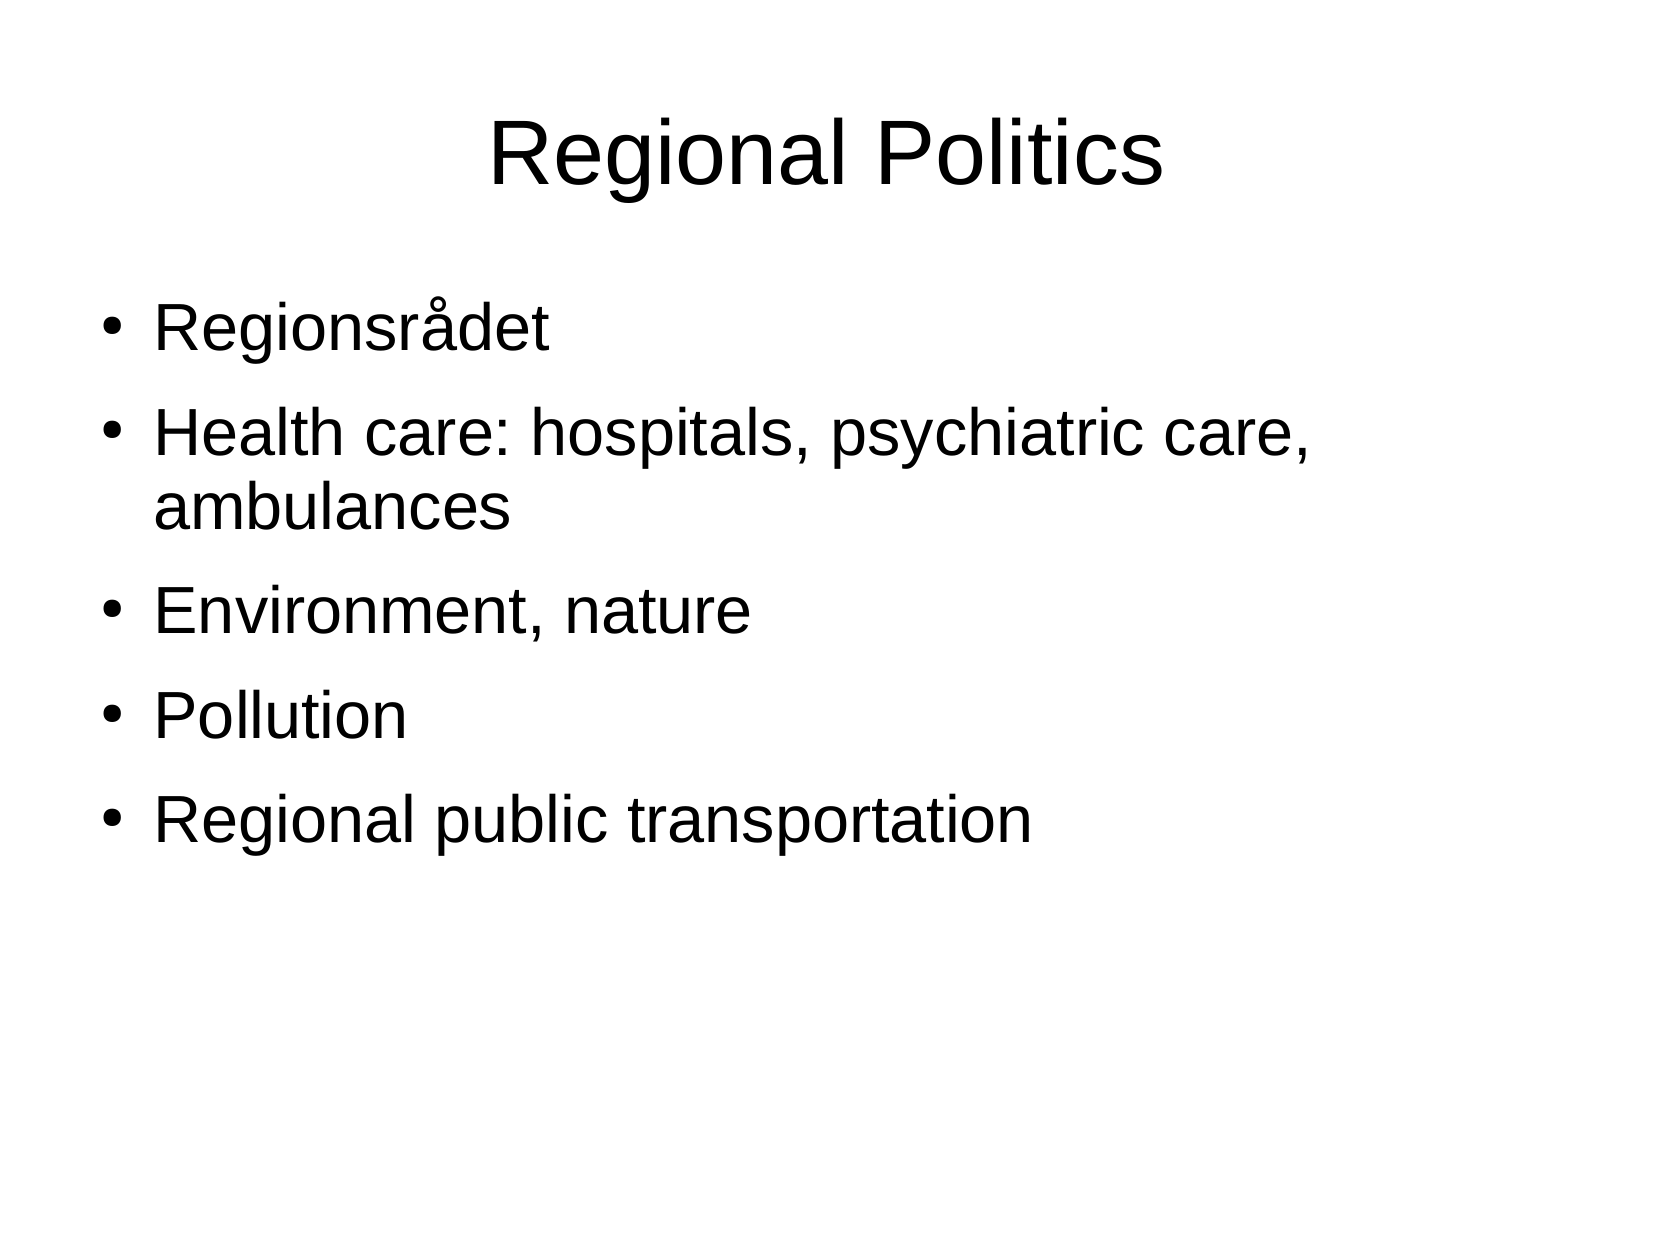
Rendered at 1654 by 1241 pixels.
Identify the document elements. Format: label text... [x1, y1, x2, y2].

list Regionsrådet Health care: hospitals, psychiatric care, ambulances Environment, nature Pollution Regional public transportation [82, 290, 1571, 1010]
title Regional Politics [82, 49, 1571, 257]
